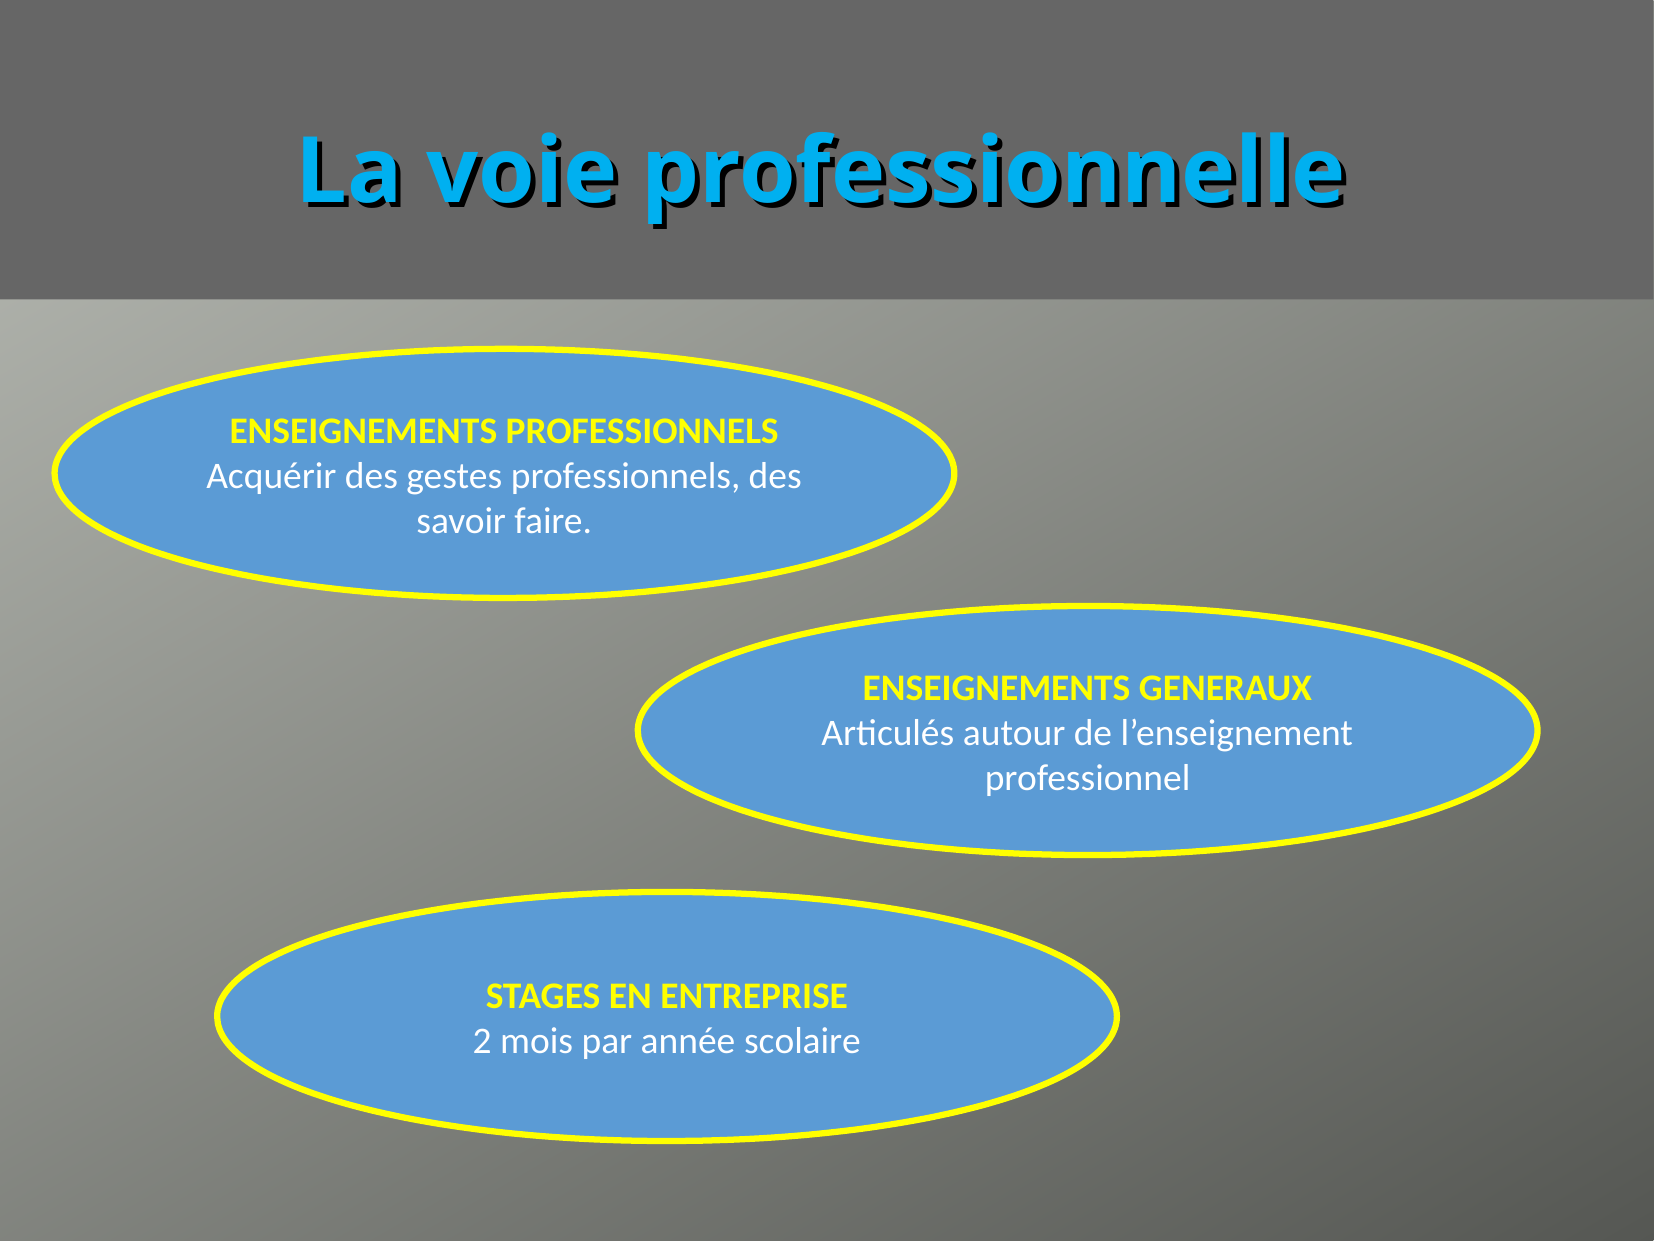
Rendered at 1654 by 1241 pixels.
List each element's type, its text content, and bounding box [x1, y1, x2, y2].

text_box [0, 0, 1654, 300]
text_box STAGES EN ENTREPRISE 2 mois par année scolaire [217, 891, 1117, 1142]
text_box ENSEIGNEMENTS GENERAUX Articulés autour de l’enseignement professionnel [637, 605, 1538, 856]
text_box La voie professionnelle [221, 96, 1421, 235]
text_box ENSEIGNEMENTS PROFESSIONNELS Acquérir des gestes professionnels, des savoir faire. [54, 348, 955, 598]
